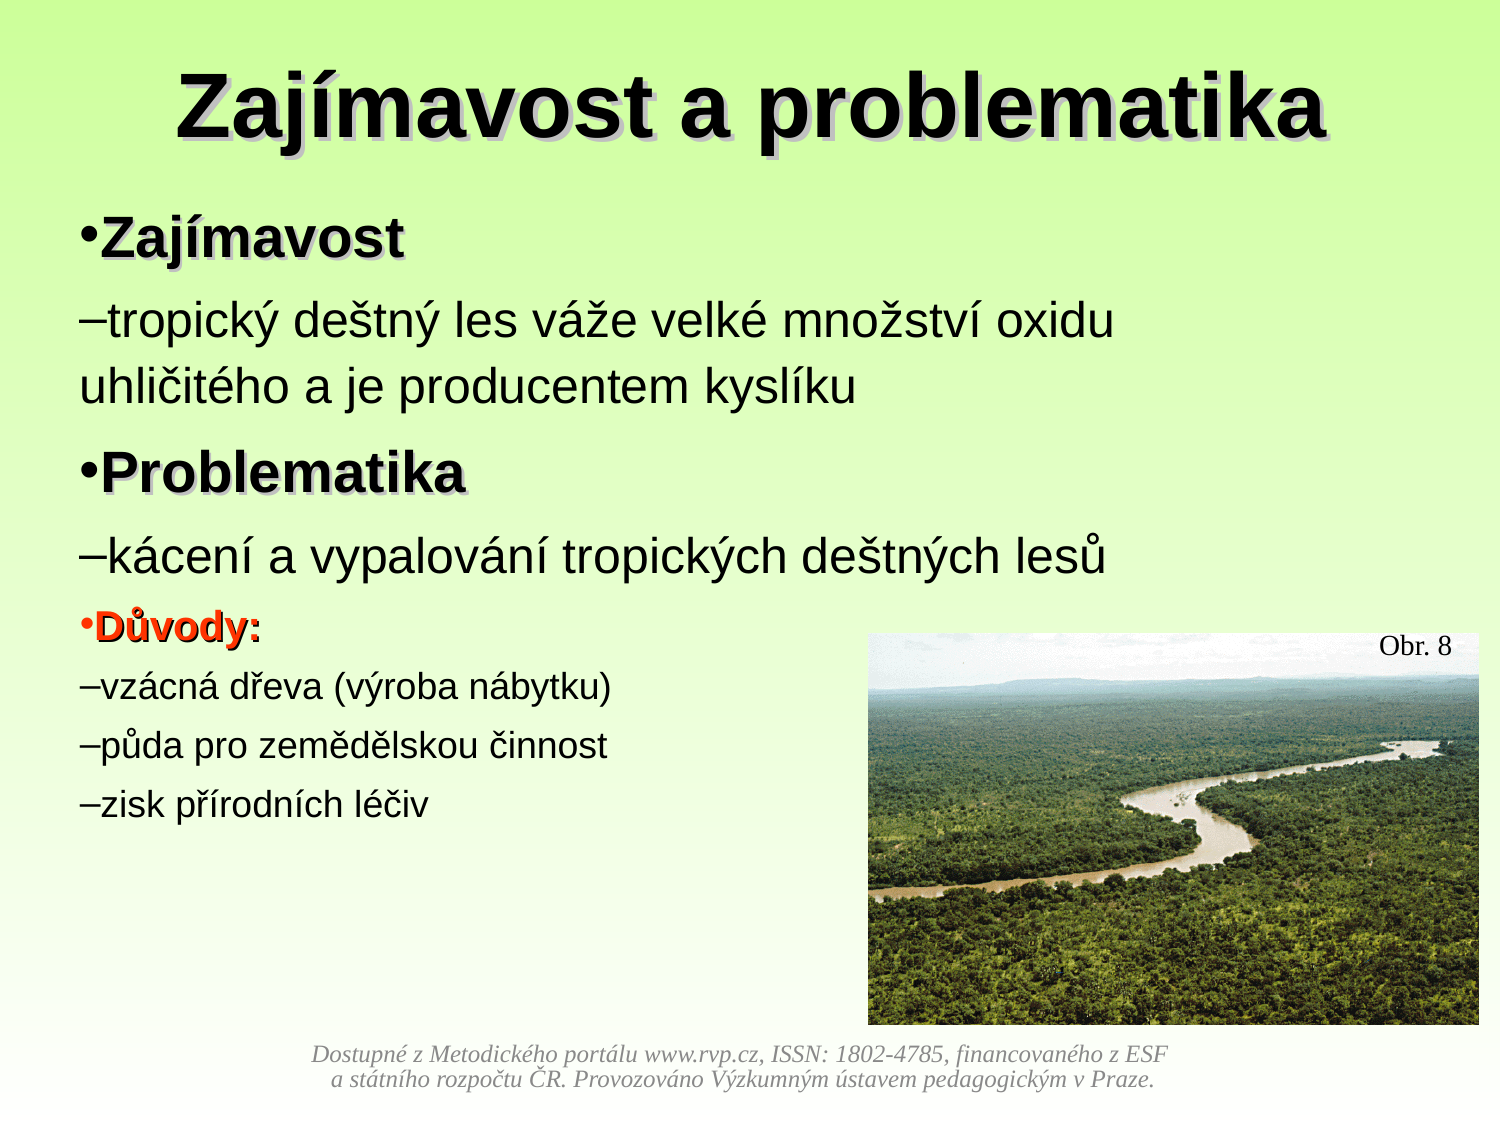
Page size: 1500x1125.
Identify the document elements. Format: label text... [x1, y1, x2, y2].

list Zajímavost tropický deštný les váže velké množství oxidu uhličitého a je producentem kyslíku Problematika kácení a vypalování tropických deštných lesů Důvody: vzácná dřeva (výroba nábytku) půda pro zemědělskou činnost zisk přírodních léčiv [64, 184, 1258, 965]
picture [868, 633, 1479, 1025]
text_box Dostupné z Metodického portálu www.rvp.cz, ISSN: 1802-4785, financovaného z ESF a státního rozpočtu ČR. Provozováno Výzkumným ústavem pedagogickým v Praze. [218, 1034, 1269, 1106]
text_box Obr. 8 [1364, 621, 1483, 670]
title Zajímavost a problematika [76, 30, 1427, 171]
